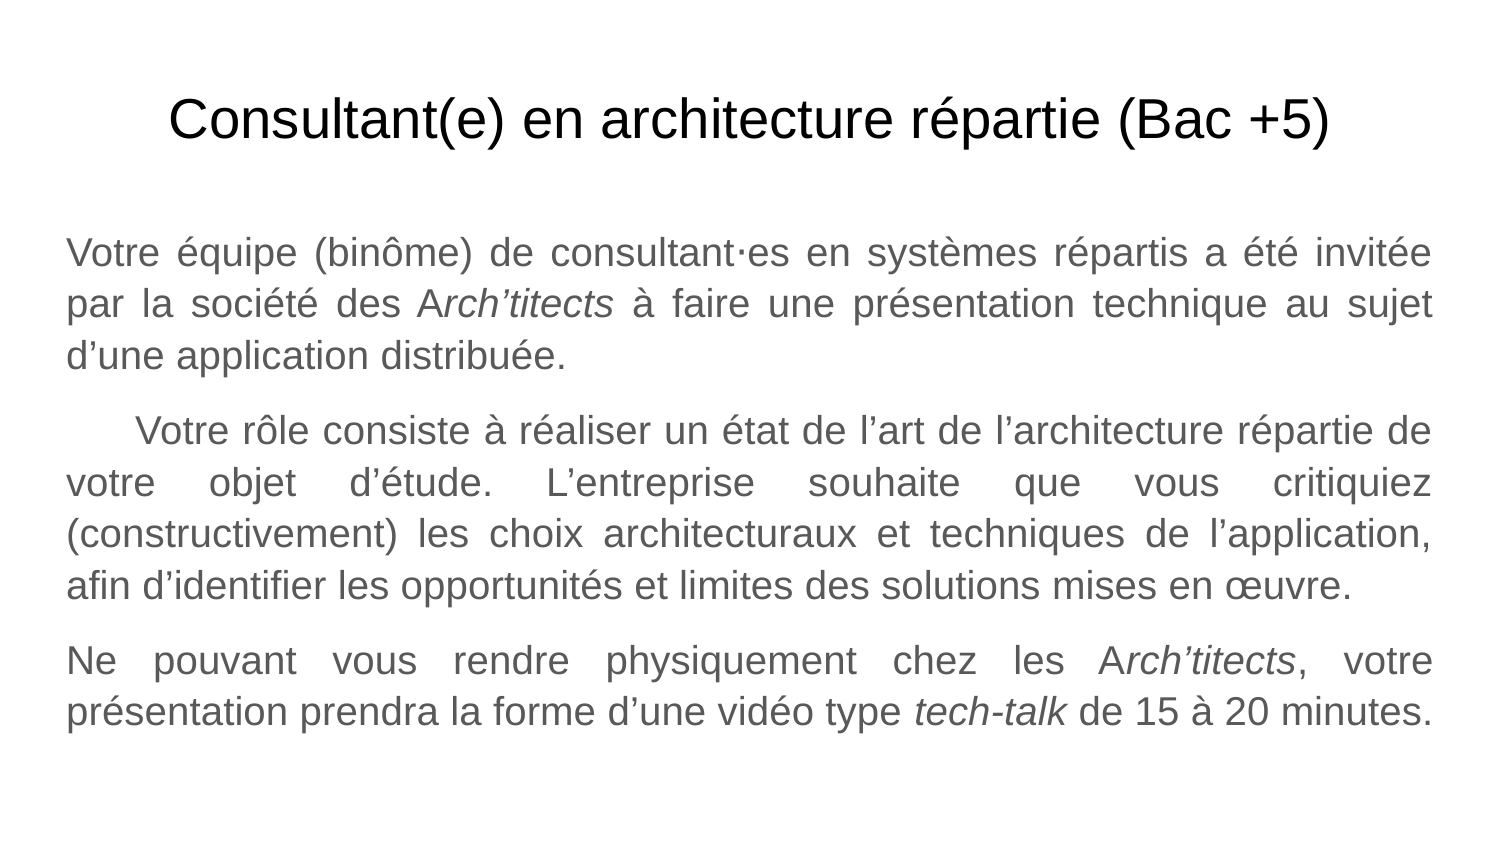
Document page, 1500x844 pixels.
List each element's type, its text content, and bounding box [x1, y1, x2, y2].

title Consultant(e) en architecture répartie (Bac +5) [24, 72, 1476, 167]
list Votre équipe (binôme) de consultant⋅es en systèmes répartis a été invitée par la société des Arch’titects à faire une présentation technique au sujet d’une application distribuée. Votre rôle consiste à réaliser un état de l’art de l’architecture répartie de votre objet d’étude. L’entreprise souhaite que vous critiquiez (constructivement) les choix architecturaux et techniques de l’application, afin d’identifier les opportunités et limites des solutions mises en œuvre. Ne pouvant vous rendre physiquement chez les Arch’titects, votre présentation prendra la forme d’une vidéo type tech-talk de 15 à 20 minutes. [51, 189, 1449, 750]
